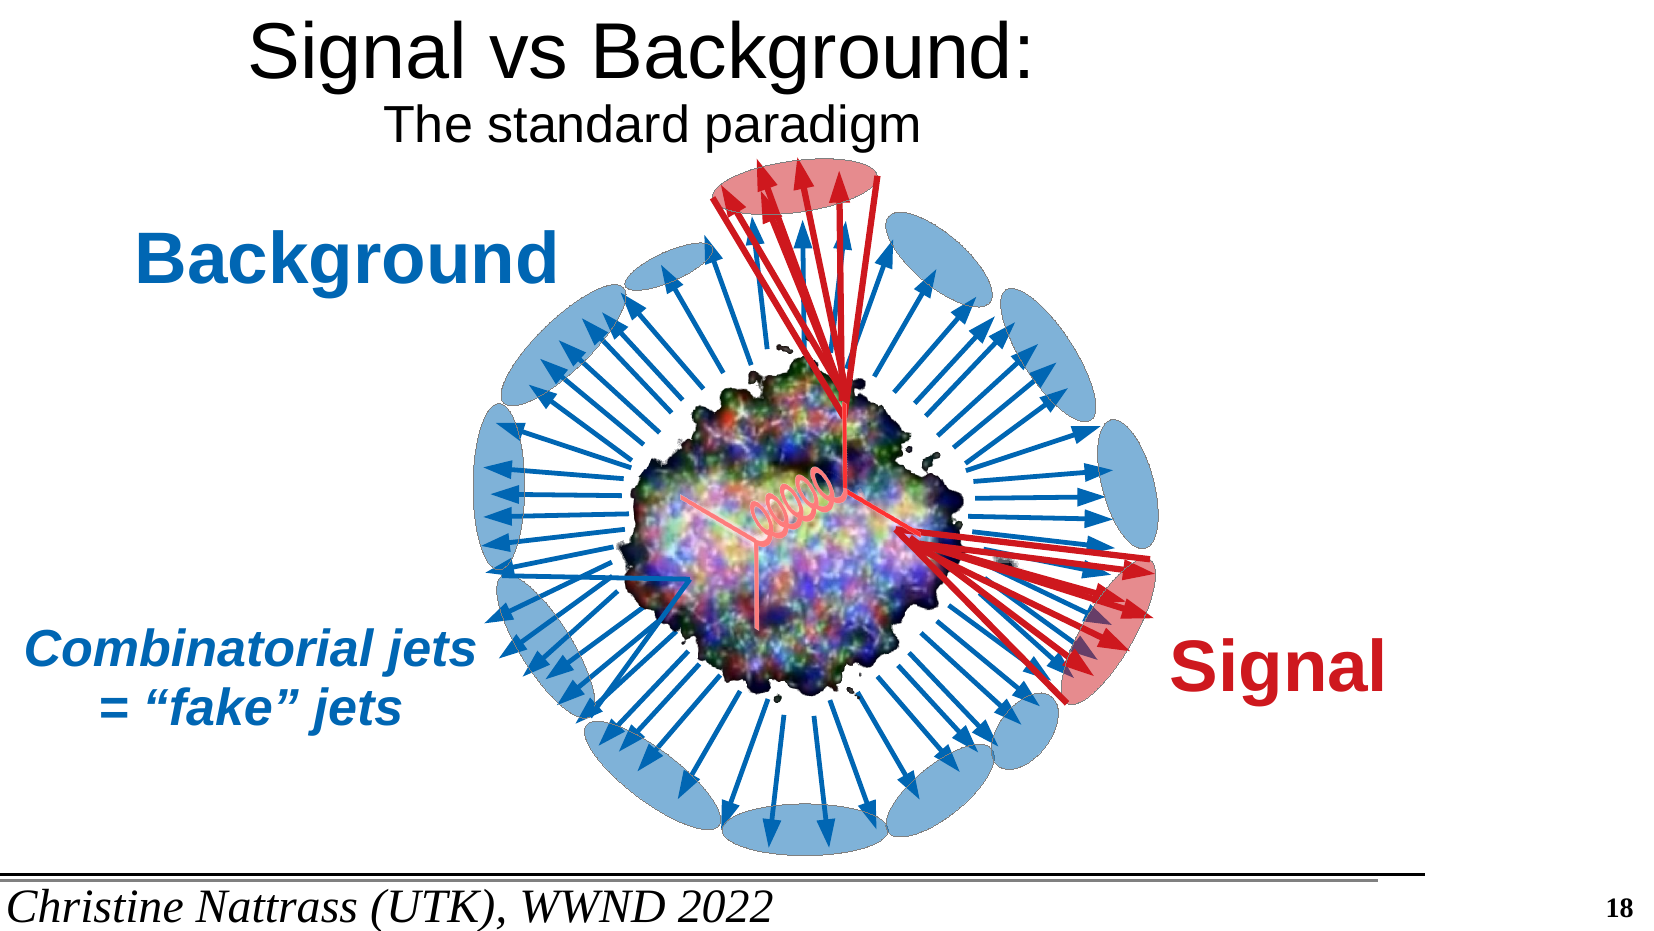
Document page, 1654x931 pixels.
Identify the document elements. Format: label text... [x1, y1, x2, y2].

text_box [584, 721, 721, 830]
text_box [1061, 560, 1156, 705]
text_box [885, 212, 993, 308]
text_box [1097, 419, 1159, 549]
text_box Combinatorial jets [0, 611, 544, 670]
picture [581, 318, 1053, 733]
text_box Signal [1155, 618, 1536, 722]
text_box [473, 242, 713, 570]
text_box [1000, 288, 1096, 422]
text_box [712, 169, 878, 215]
text_box [721, 692, 1059, 856]
picture [804, 318, 817, 340]
text_box Background [120, 210, 586, 313]
title Signal vs Background: The standard paradigm [0, 0, 1306, 169]
text_box = “fake” jets [0, 670, 544, 744]
picture [581, 580, 684, 703]
text_box [496, 576, 596, 719]
picture [971, 578, 1053, 640]
